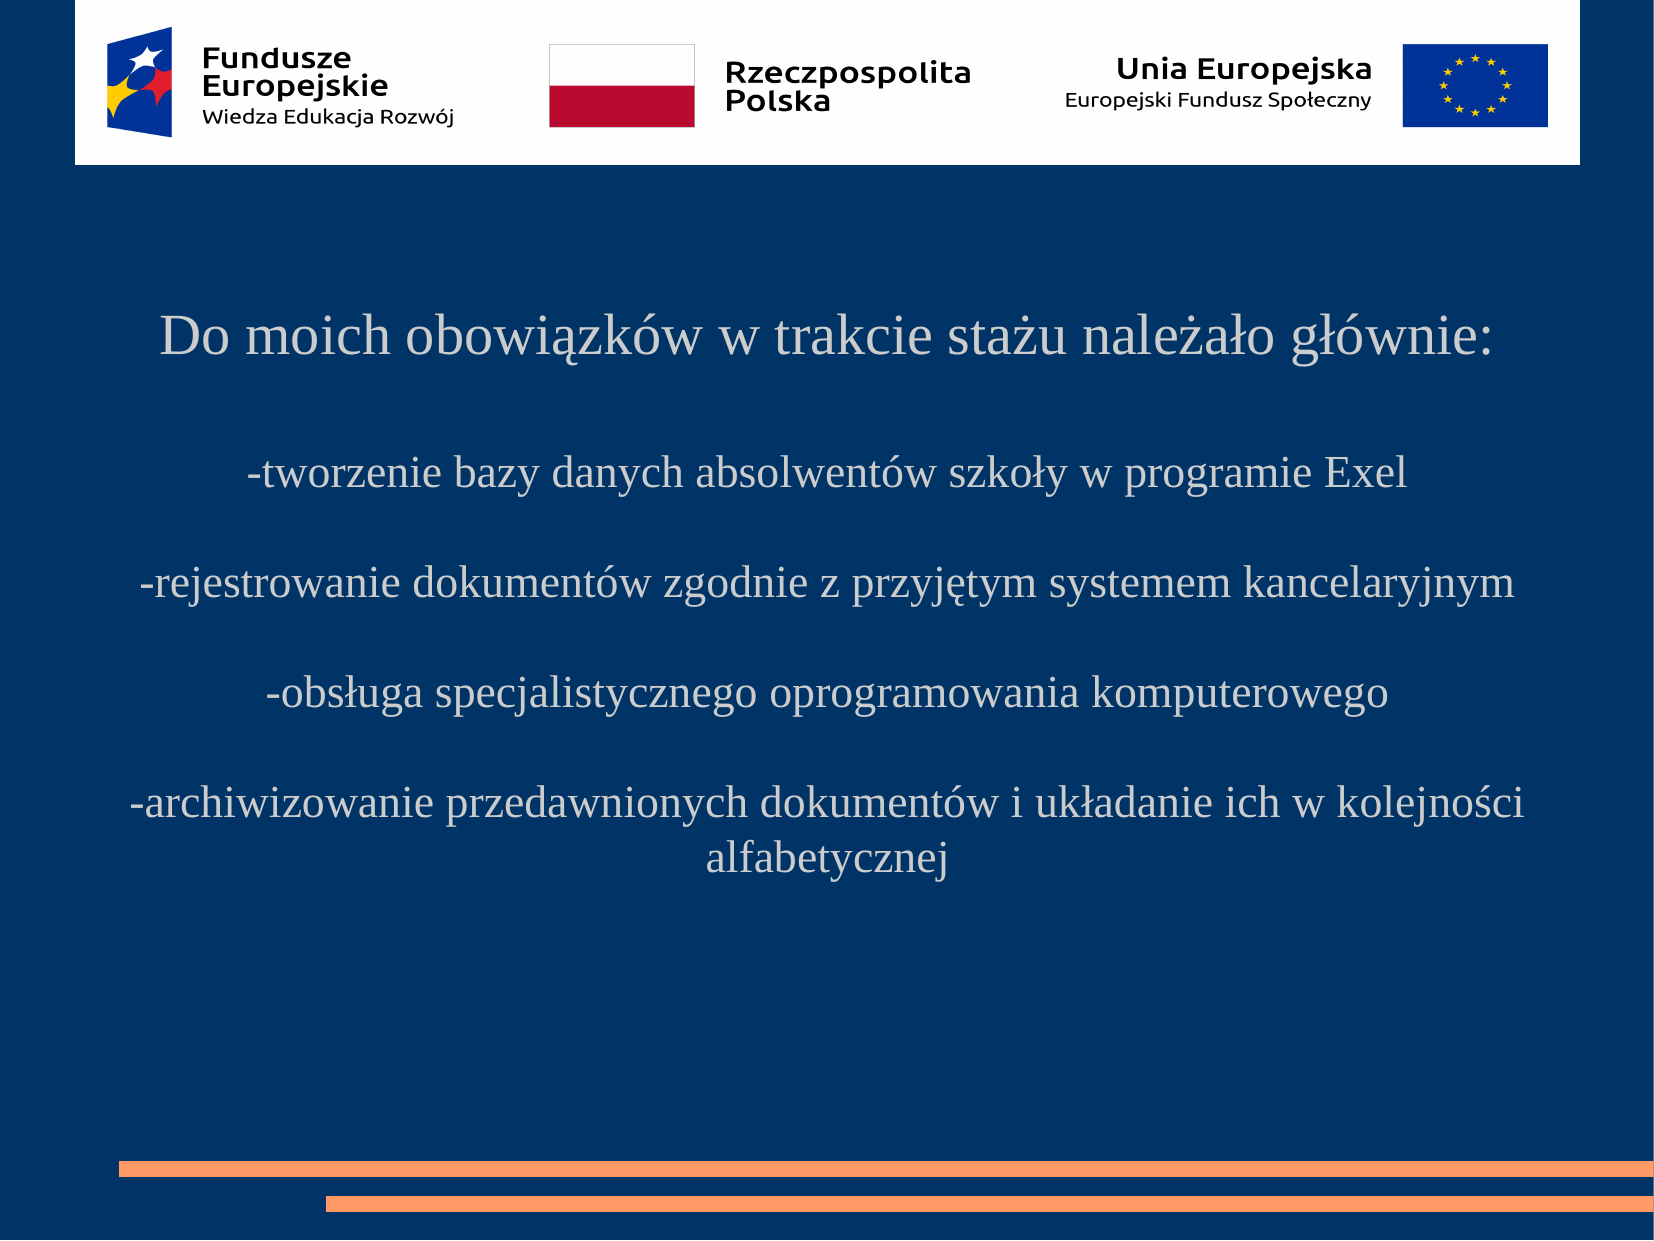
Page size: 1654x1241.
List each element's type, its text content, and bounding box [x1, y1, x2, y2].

picture [75, 0, 1580, 165]
subtitle Do moich obowiązków w trakcie stażu należało głównie: -tworzenie bazy danych absolwentów szkoły w programie Exel -rejestrowanie dokumentów zgodnie z przyjętym systemem kancelaryjnym -obsługa specjalistycznego oprogramowania komputerowego -archiwizowanie przedawnionych dokumentów i układanie ich w kolejności alfabetycznej [121, 165, 1534, 1132]
